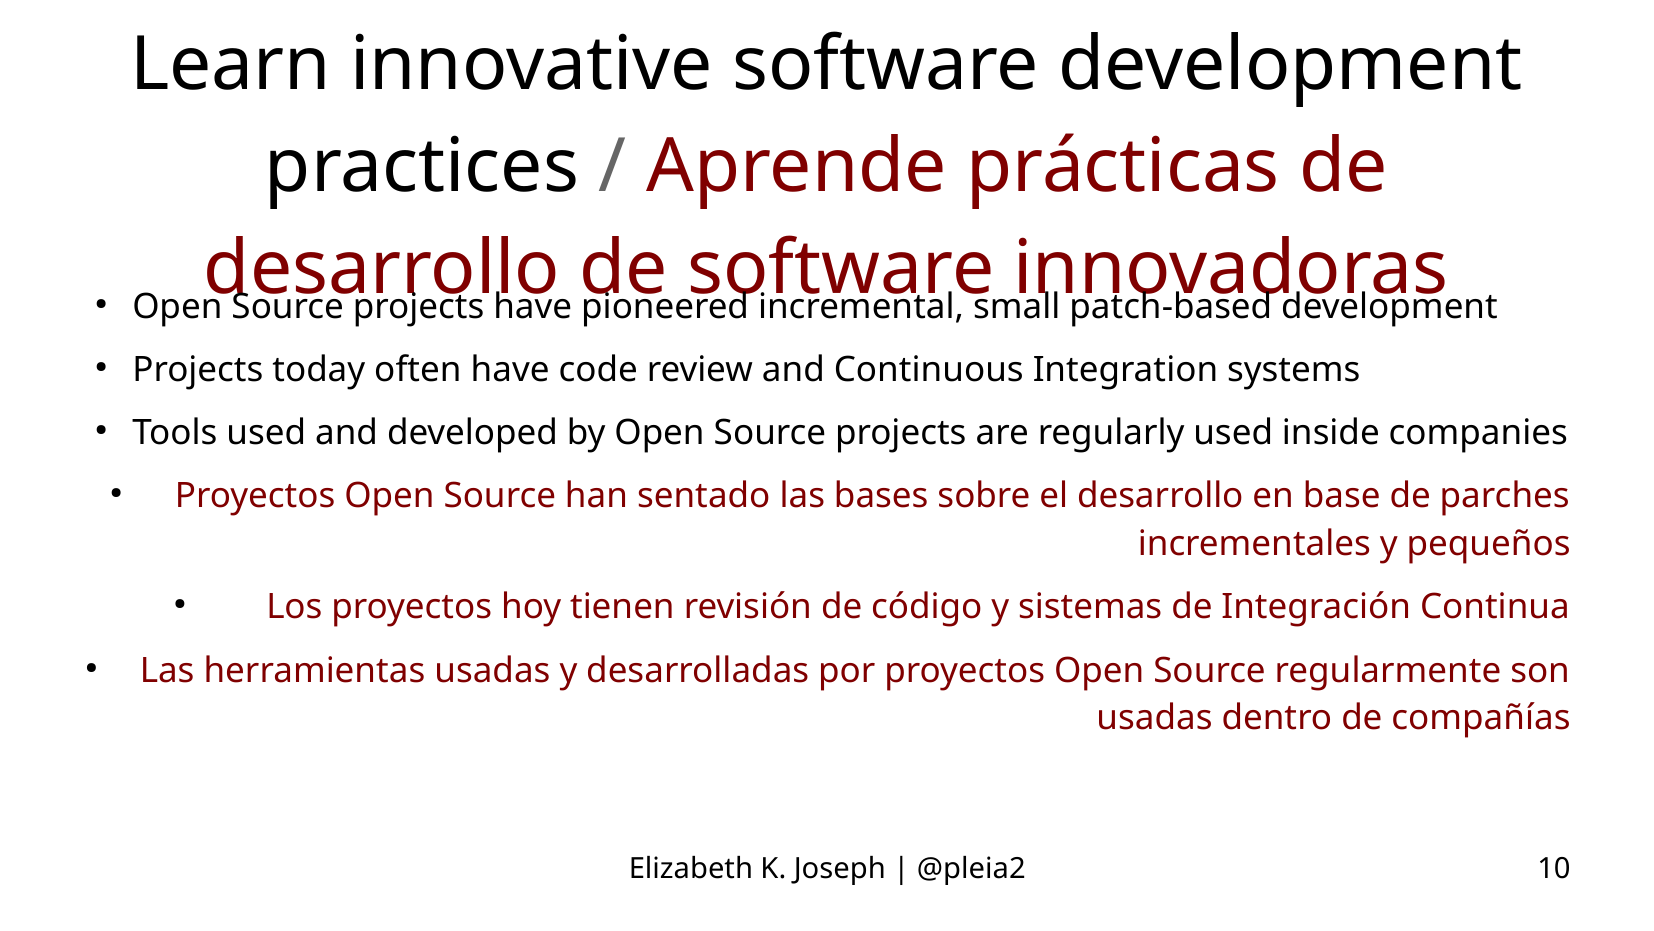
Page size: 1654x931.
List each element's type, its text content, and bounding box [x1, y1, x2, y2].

title Learn innovative software development practices / Aprende prácticas de desarrollo de software innovadoras [82, 35, 1571, 217]
list Open Source projects have pioneered incremental, small patch-based development Projects today often have code review and Continuous Integration systems Tools used and developed by Open Source projects are regularly used inside companies Proyectos Open Source han sentado las bases sobre el desarrollo en base de parches incrementales y pequeños Los proyectos hoy tienen revisión de código y sistemas de Integración Continua Las herramientas usadas y desarrolladas por proyectos Open Source regularmente son usadas dentro de compañías [82, 217, 1571, 758]
